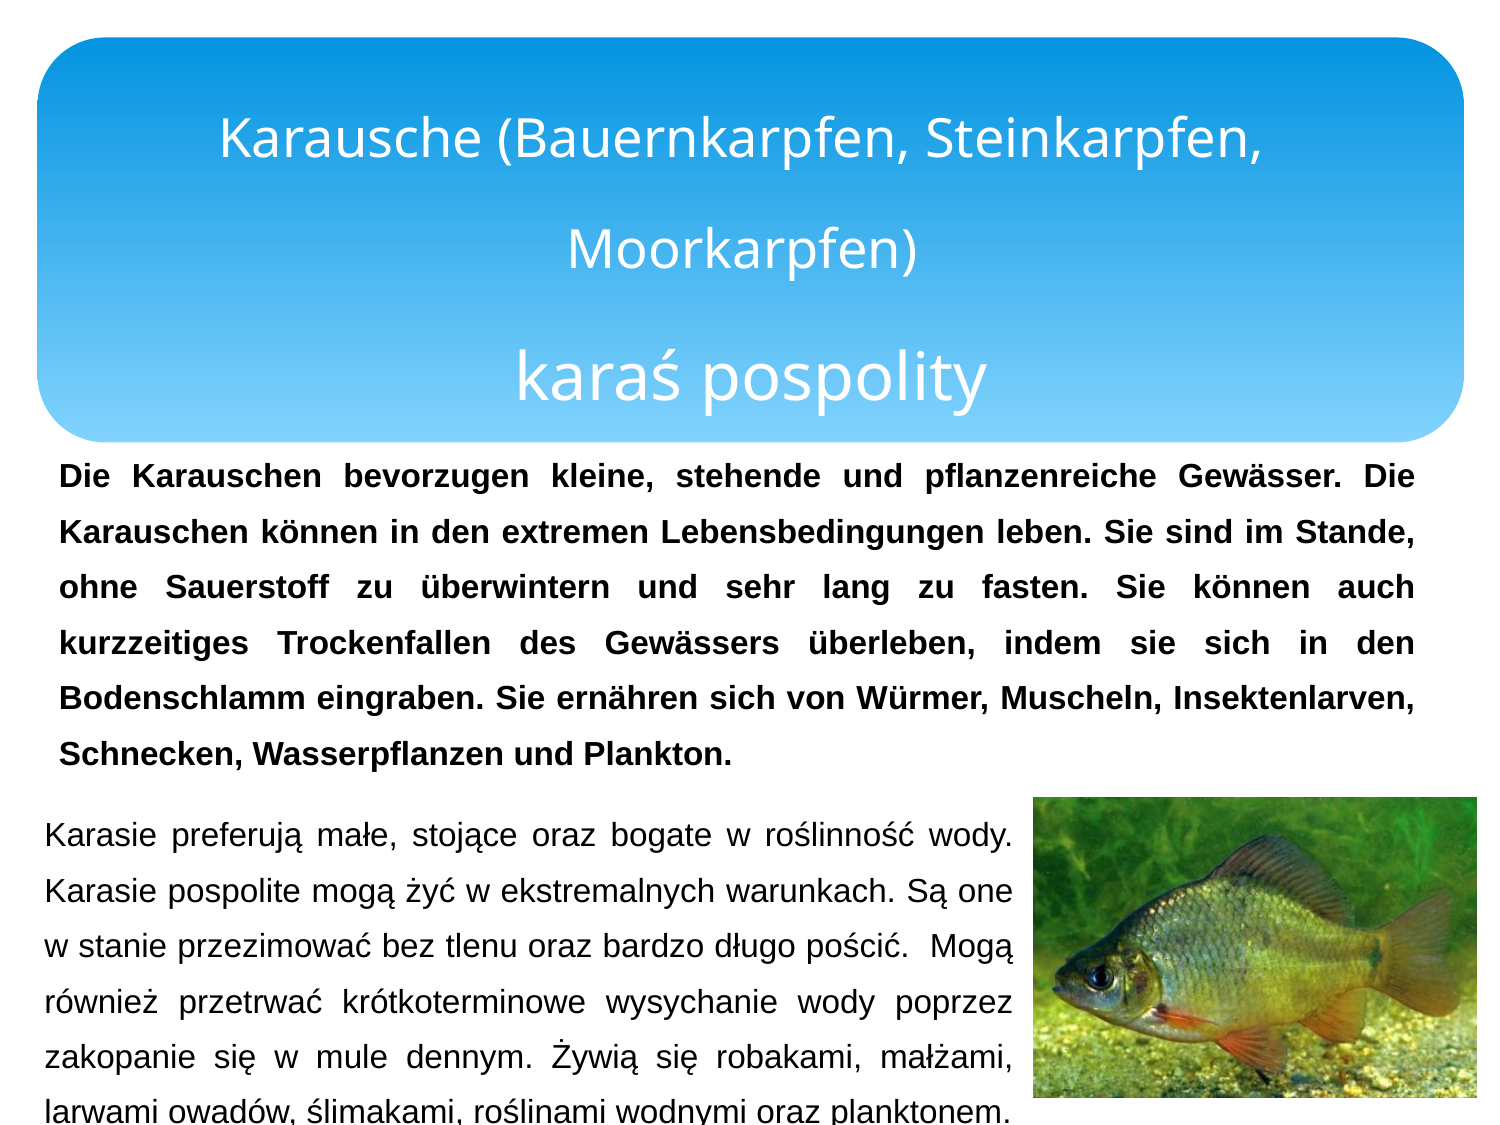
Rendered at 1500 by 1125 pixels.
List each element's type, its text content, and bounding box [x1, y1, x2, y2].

picture [1033, 797, 1477, 1098]
text_box Karasie preferują małe, stojące oraz bogate w roślinność wody. Karasie pospolite mogą żyć w ekstremalnych warunkach. Są one w stanie przezimować bez tlenu oraz bardzo długo pościć. Mogą również przetrwać krótkoterminowe wysychanie wody poprzez zakopanie się w mule dennym. Żywią się robakami, małżami, larwami owadów, ślimakami, roślinami wodnymi oraz planktonem. [29, 790, 1034, 1123]
subtitle Die Karauschen bevorzugen kleine, stehende und pflanzenreiche Gewässer. Die Karauschen können in den extremen Lebensbedingungen leben. Sie sind im Stande, ohne Sauerstoff zu überwintern und sehr lang zu fasten. Sie können auch kurzzeitiges Trockenfallen des Gewässers überleben, indem sie sich in den Bodenschlamm eingraben. Sie ernähren sich von Würmer, Muscheln, Insektenlarven, Schnecken, Wasserpflanzen und Plankton. [59, 442, 1418, 769]
title Karausche (Bauernkarpfen, Steinkarpfen, Moorkarpfen) karaś pospolity [67, 106, 1418, 376]
